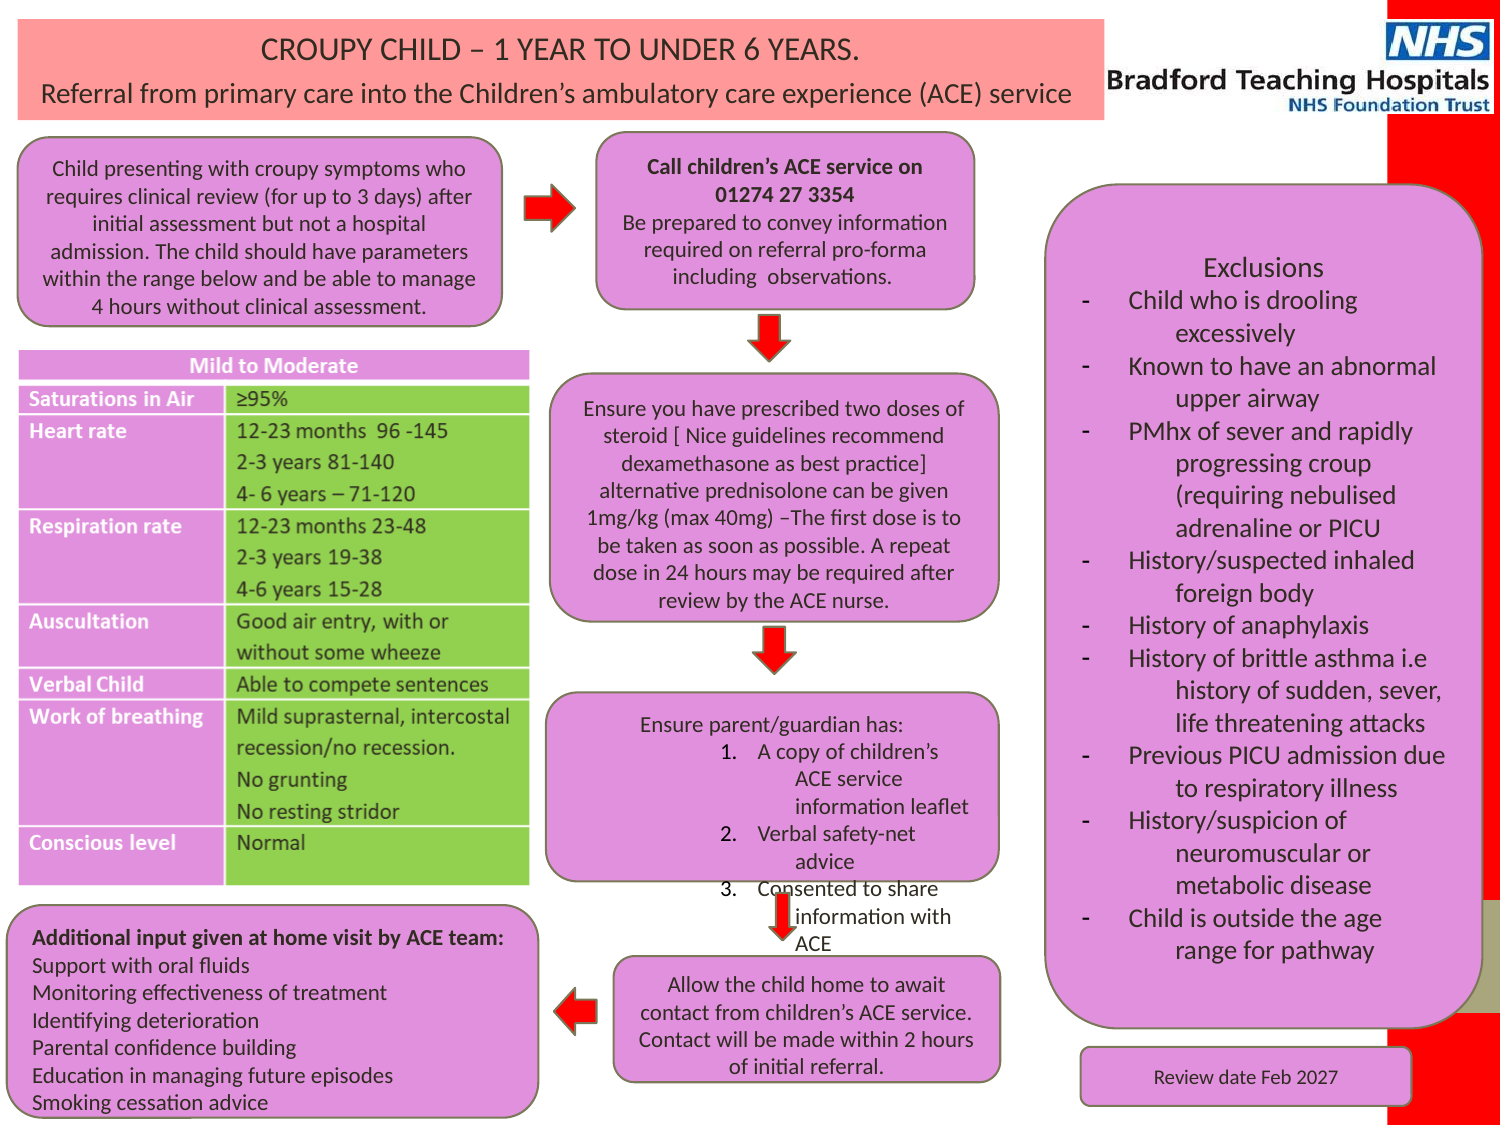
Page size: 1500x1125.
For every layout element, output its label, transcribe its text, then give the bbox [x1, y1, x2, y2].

text_box [769, 892, 797, 941]
picture [17, 343, 531, 888]
text_box [553, 987, 597, 1036]
text_box Ensure parent/guardian has: A copy of children’s ACE service information leaflet Verbal safety-net advice Consented to share information with ACE [545, 692, 999, 882]
text_box Review date Feb 2027 [1080, 1046, 1412, 1106]
text_box Allow the child home to await contact from children’s ACE service. Contact will be made within 2 hours of initial referral. [613, 956, 1001, 1083]
text_box [752, 626, 797, 675]
text_box [748, 314, 791, 362]
text_box CROUPY CHILD – 1 YEAR TO UNDER 6 YEARS. Referral from primary care into the Children’s ambulatory care experience (ACE) service [17, 19, 1105, 121]
text_box Call children’s ACE service on 01274 27 3354 Be prepared to convey information required on referral pro-forma including observations. [596, 132, 975, 310]
text_box Ensure you have prescribed two doses of steroid [ Nice guidelines recommend dexamethasone as best practice] alternative prednisolone can be given 1mg/kg (max 40mg) –The first dose is to be taken as soon as possible. A repeat dose in 24 hours may be required after review by the ACE nurse. [549, 373, 999, 622]
text_box Additional input given at home visit by ACE team: Support with oral fluids Monitoring effectiveness of treatment Identifying deterioration Parental confidence building Education in managing future episodes Smoking cessation advice [6, 905, 539, 1118]
picture [1105, 19, 1494, 114]
text_box Child presenting with croupy symptoms who requires clinical review (for up to 3 days) after initial assessment but not a hospital admission. The child should have parameters within the range below and be able to manage 4 hours without clinical assessment. [17, 137, 502, 327]
text_box Exclusions Child who is drooling excessively Known to have an abnormal upper airway PMhx of sever and rapidly progressing croup (requiring nebulised adrenaline or PICU History/suspected inhaled foreign body History of anaphylaxis History of brittle asthma i.e history of sudden, sever, life threatening attacks Previous PICU admission due to respiratory illness History/suspicion of neuromuscular or metabolic disease Child is outside the age range for pathway [1045, 184, 1483, 1029]
text_box [524, 184, 576, 232]
